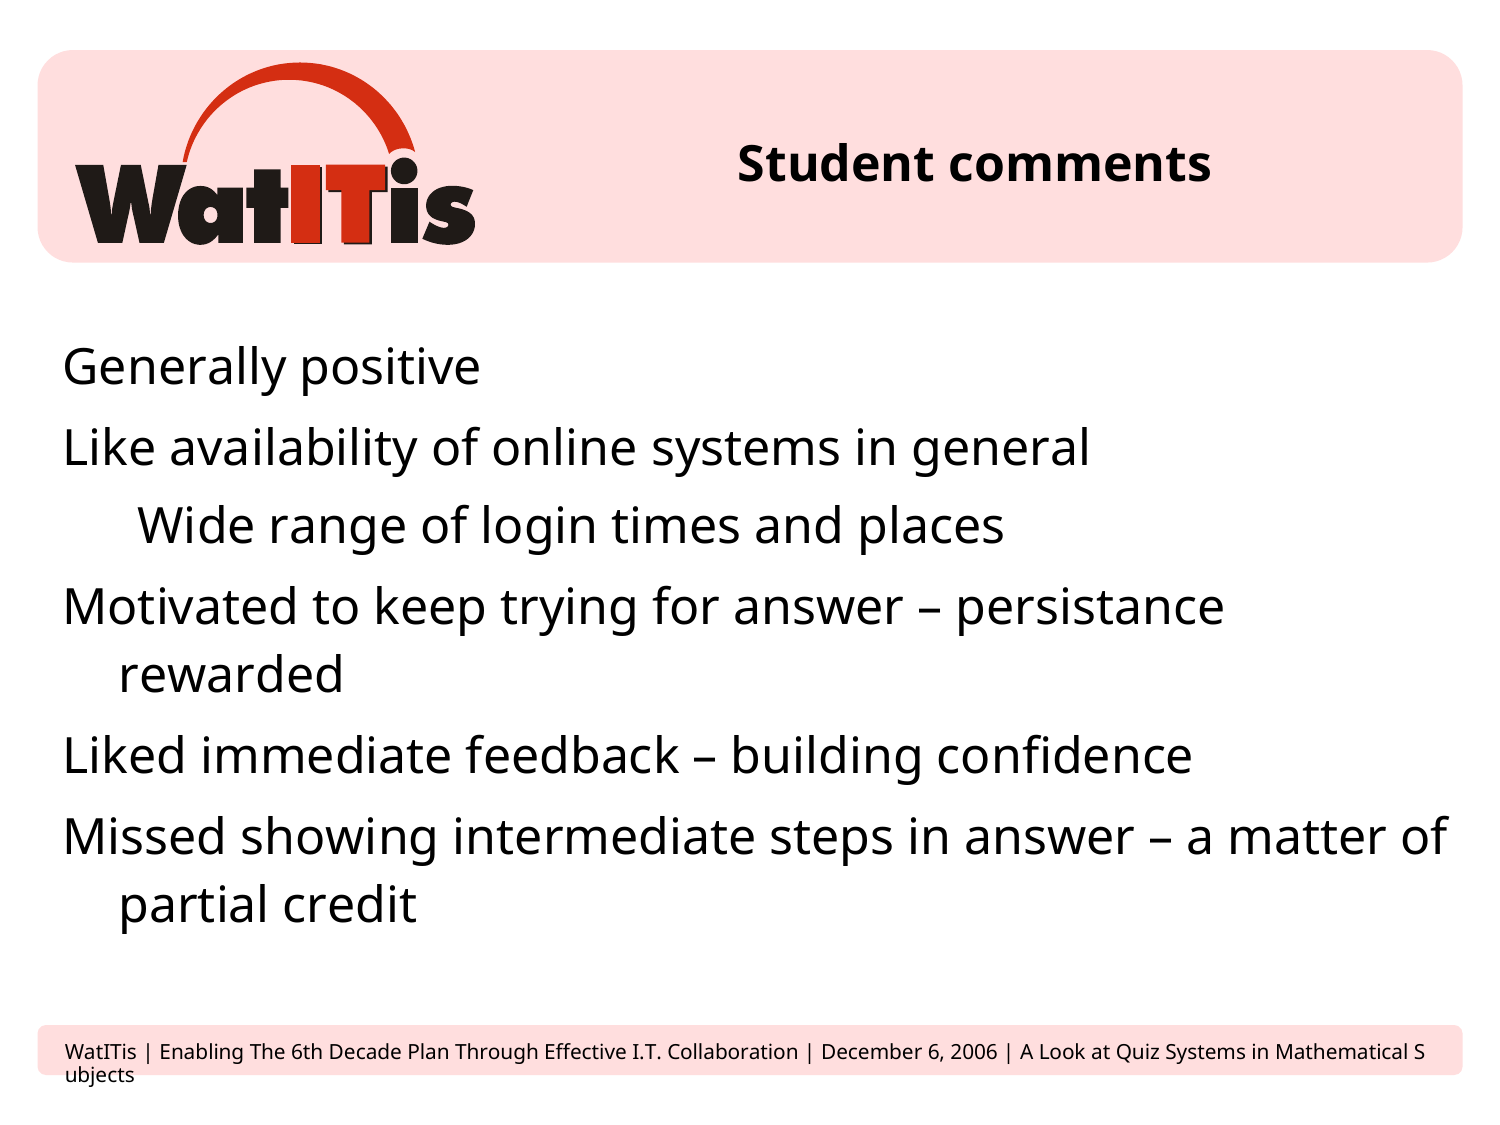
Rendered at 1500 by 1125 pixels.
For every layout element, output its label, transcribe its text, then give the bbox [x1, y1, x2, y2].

title Student comments [500, 69, 1450, 256]
list Generally positive Like availability of online systems in general Wide range of login times and places Motivated to keep trying for answer – persistance rewarded Liked immediate feedback – building confidence Missed showing intermediate steps in answer – a matter of partial credit [62, 330, 1450, 948]
